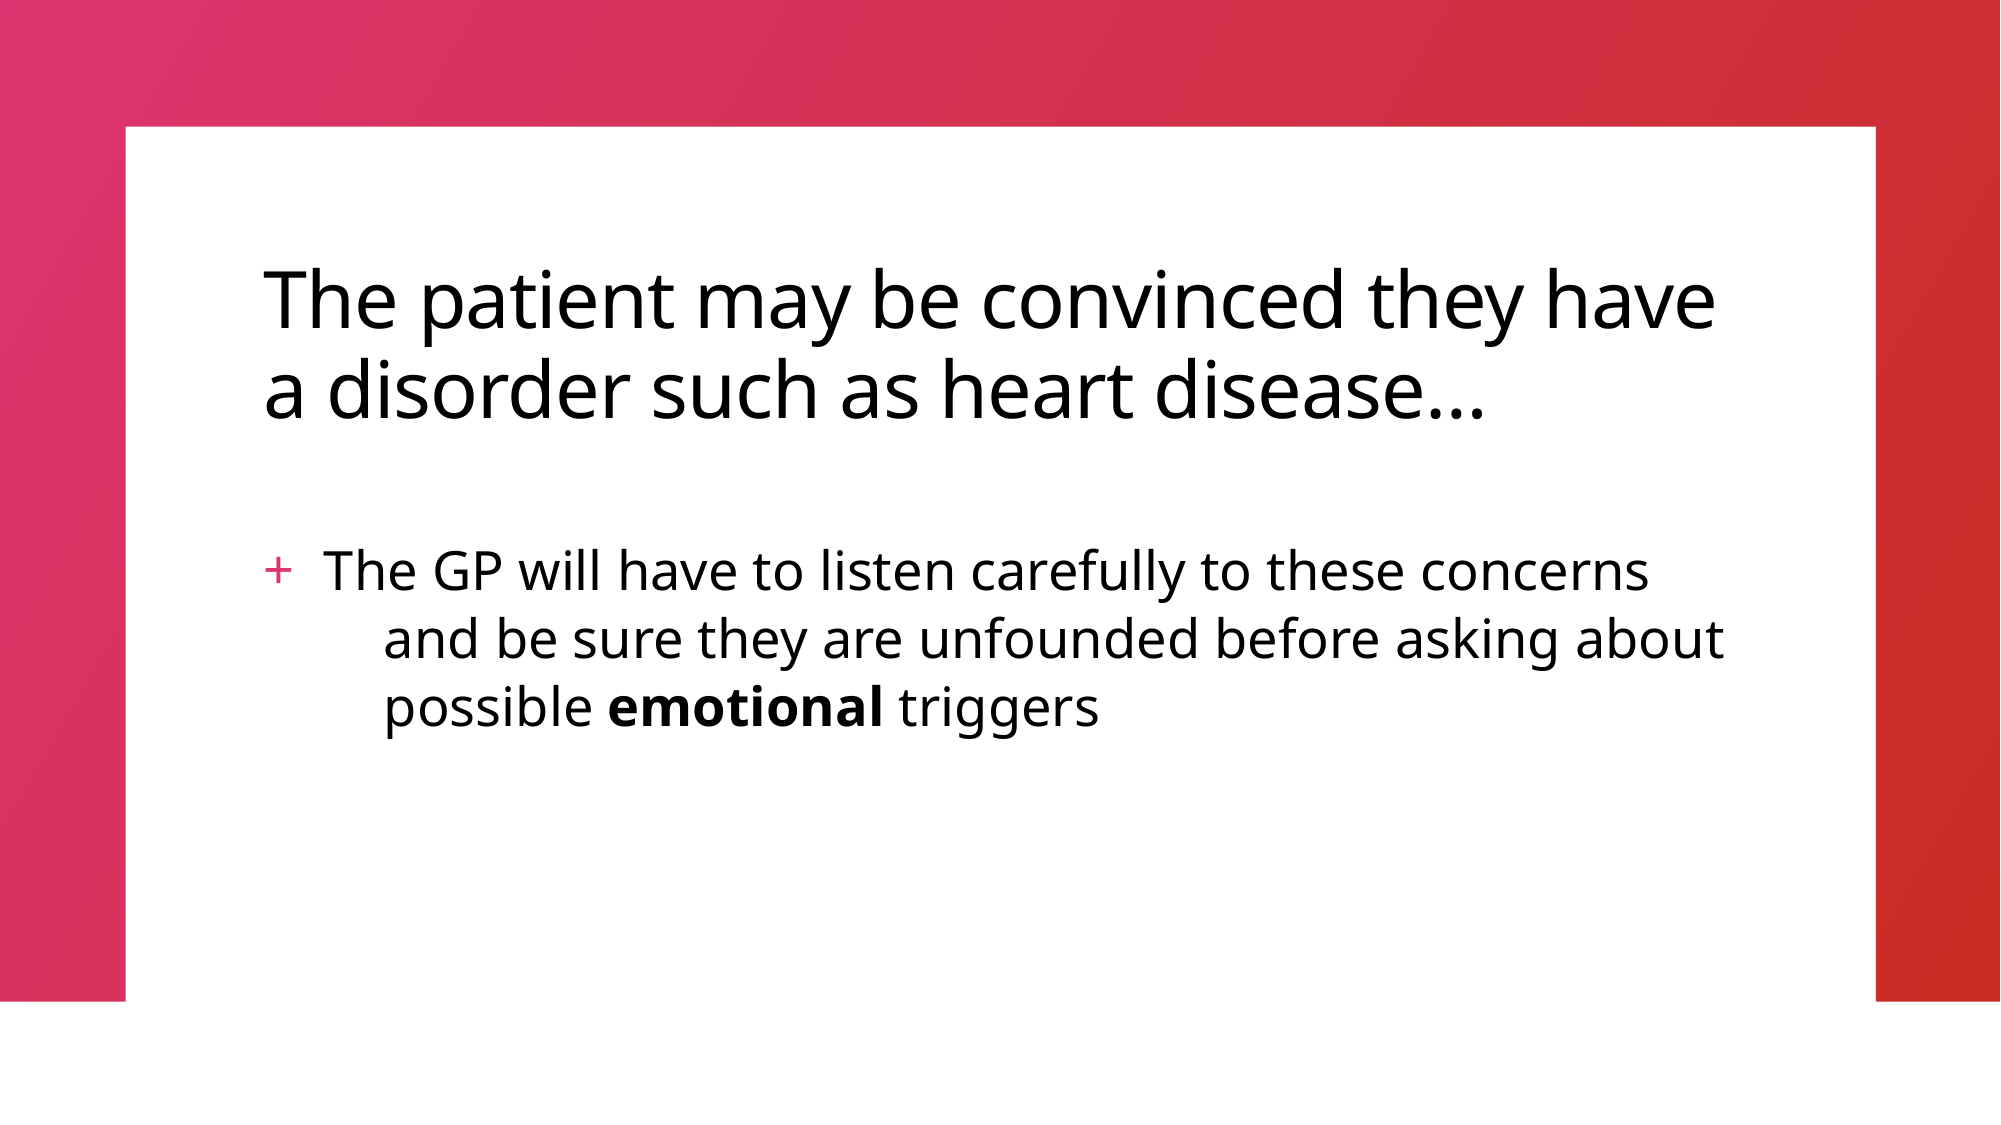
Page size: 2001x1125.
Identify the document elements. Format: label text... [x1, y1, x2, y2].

title The patient may be convinced they have a disorder such as heart disease… [248, 248, 1749, 470]
list The GP will have to listen carefully to these concerns and be sure they are unfounded before asking about possible emotional triggers [248, 525, 1749, 1001]
